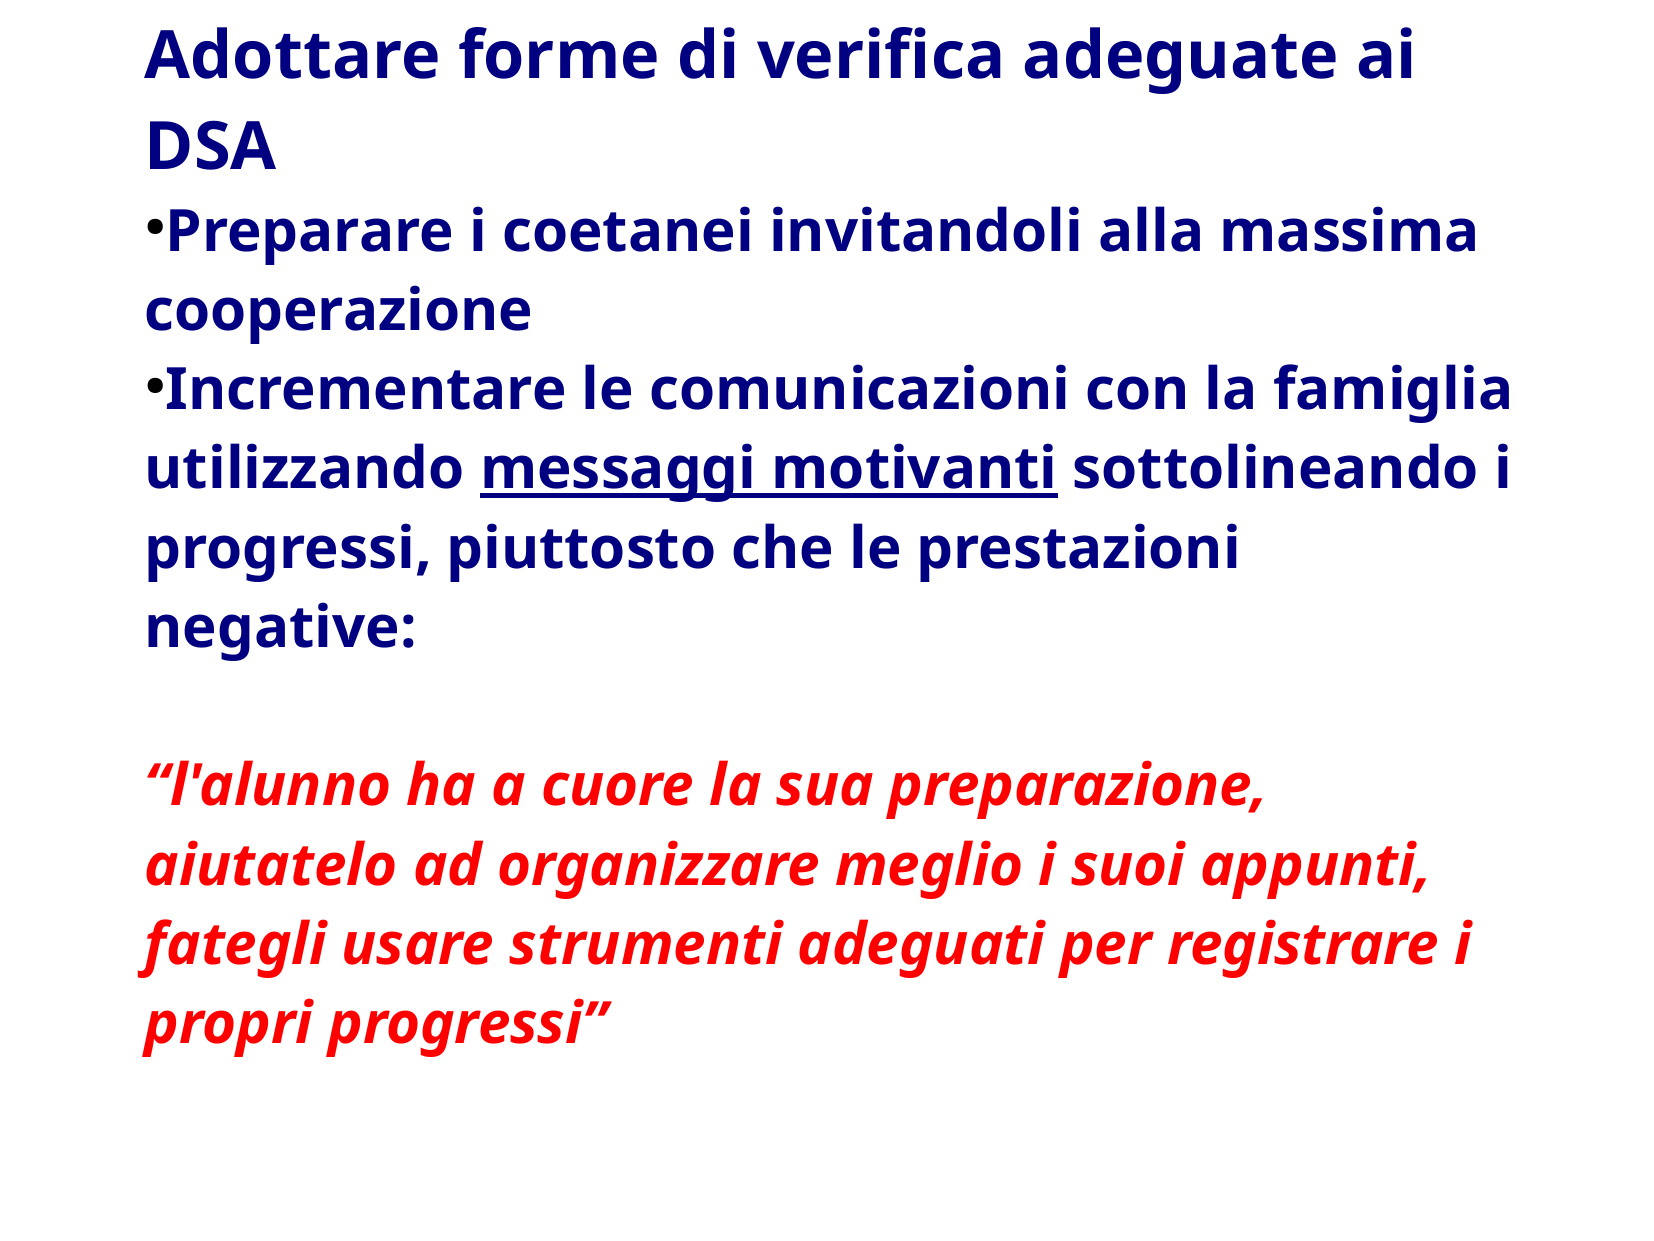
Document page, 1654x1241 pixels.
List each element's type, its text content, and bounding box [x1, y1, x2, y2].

text_box Adottare forme di verifica adeguate ai DSA Preparare i coetanei invitandoli alla massima cooperazione Incrementare le comunicazioni con la famiglia utilizzando messaggi motivanti sottolineando i progressi, piuttosto che le prestazioni negative: “l'alunno ha a cuore la sua preparazione, aiutatelo ad organizzare meglio i suoi appunti, fategli usare strumenti adeguati per registrare i propri progressi” [130, 0, 1536, 1152]
